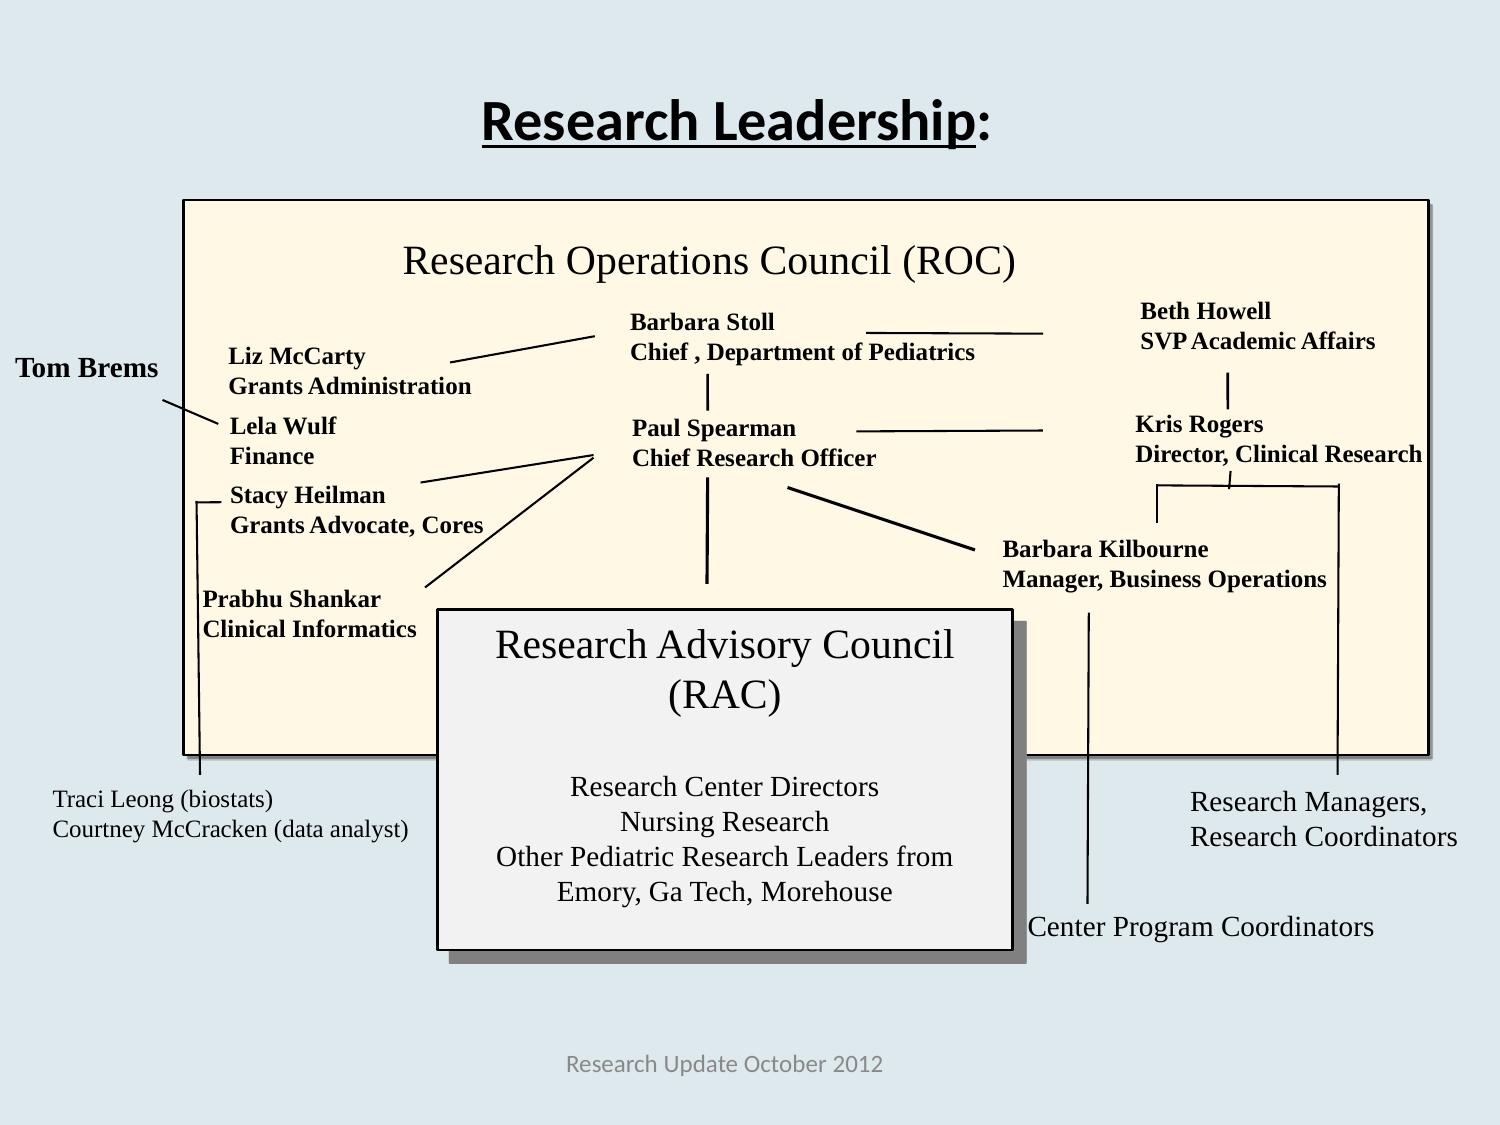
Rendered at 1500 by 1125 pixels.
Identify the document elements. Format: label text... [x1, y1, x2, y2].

text_box [183, 411, 214, 755]
text_box Stacy Heilman Grants Advocate, Cores [214, 470, 503, 547]
text_box Traci Leong (biostats) Courtney McCracken (data analyst) [37, 774, 437, 851]
text_box Liz McCarty Grants Administration [213, 332, 490, 408]
text_box Prabhu Shankar Clinical Informatics [187, 575, 435, 651]
text_box Research Operations Council (ROC) [387, 224, 1036, 291]
text_box Paul Spearman Chief Research Officer [617, 403, 895, 480]
text_box Barbara Kilbourne Manager, Business Operations [987, 525, 1337, 601]
text_box Research Update October 2012 [487, 1037, 963, 1088]
text_box Research Advisory Council (RAC) Research Center Directors Nursing Research Other Pediatric Research Leaders from Emory, Ga Tech, Morehouse [437, 610, 1013, 950]
text_box [1231, 476, 1428, 755]
text_box Center Program Coordinators [1012, 900, 1392, 951]
text_box Kris Rogers Director, Clinical Research [1120, 399, 1442, 476]
text_box Barbara Stoll Chief , Department of Pediatrics [615, 297, 996, 374]
text_box [183, 200, 1428, 755]
text_box Beth Howell SVP Academic Affairs [1125, 286, 1395, 398]
text_box [503, 457, 591, 525]
text_box Tom Brems [0, 340, 176, 392]
text_box Research Managers, Research Coordinators [1175, 774, 1475, 861]
text_box [198, 504, 474, 577]
text_box Lela Wulf Finance [214, 408, 353, 478]
text_box Research Leadership: [37, 75, 1450, 188]
